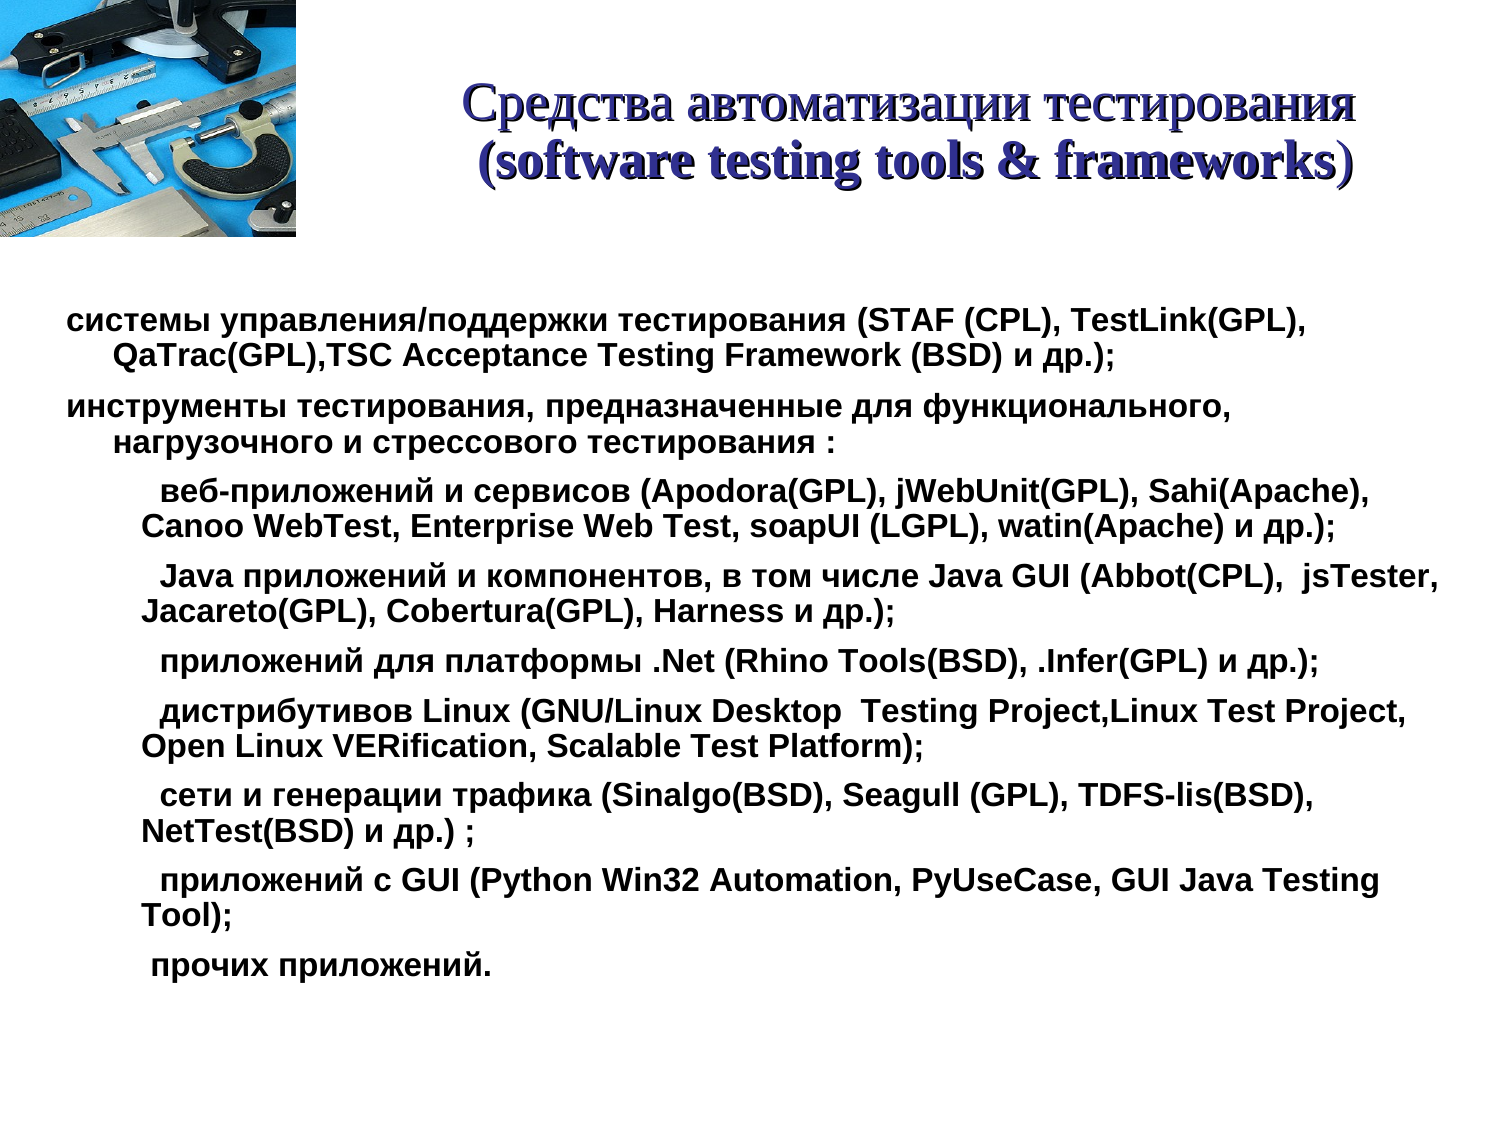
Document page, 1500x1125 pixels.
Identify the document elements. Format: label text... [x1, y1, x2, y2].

picture [0, 0, 296, 237]
text_box Средства автоматизации тестирования (software testing tools & frameworks) [324, 28, 1500, 234]
list системы управления/поддержки тестирования (STAF (CPL), TestLink(GPL), QaTrac(GPL),TSC Acceptance Testing Framework (BSD) и др.); инструменты тестирования, предназначенные для функционального, нагрузочного и стрессового тестирования : веб-приложений и сервисов (Apodora(GPL), jWebUnit(GPL), Sahi(Apache), Canoo WebTest, Enterprise Web Test, soapUI (LGPL), watin(Apache) и др.); Java приложений и компонентов, в том числе Java GUI (Abbot(CPL), jsTester, Jacareto(GPL), Cobertura(GPL), Harness и др.); приложений для платформы .Net (Rhino Tools(BSD), .Infer(GPL) и др.); дистрибутивов Linux (GNU/Linux Desktop Testing Project,Linux Test Project, Open Linux VERification, Scalable Test Platform); сети и генерации трафика (Sinalgo(BSD), Seagull (GPL), TDFS-lis(BSD), NetTest(BSD) и др.) ; приложений с GUI (Python Win32 Automation, PyUseCase, GUI Java Testing Tool); прочиx приложений. [0, 295, 1477, 1085]
